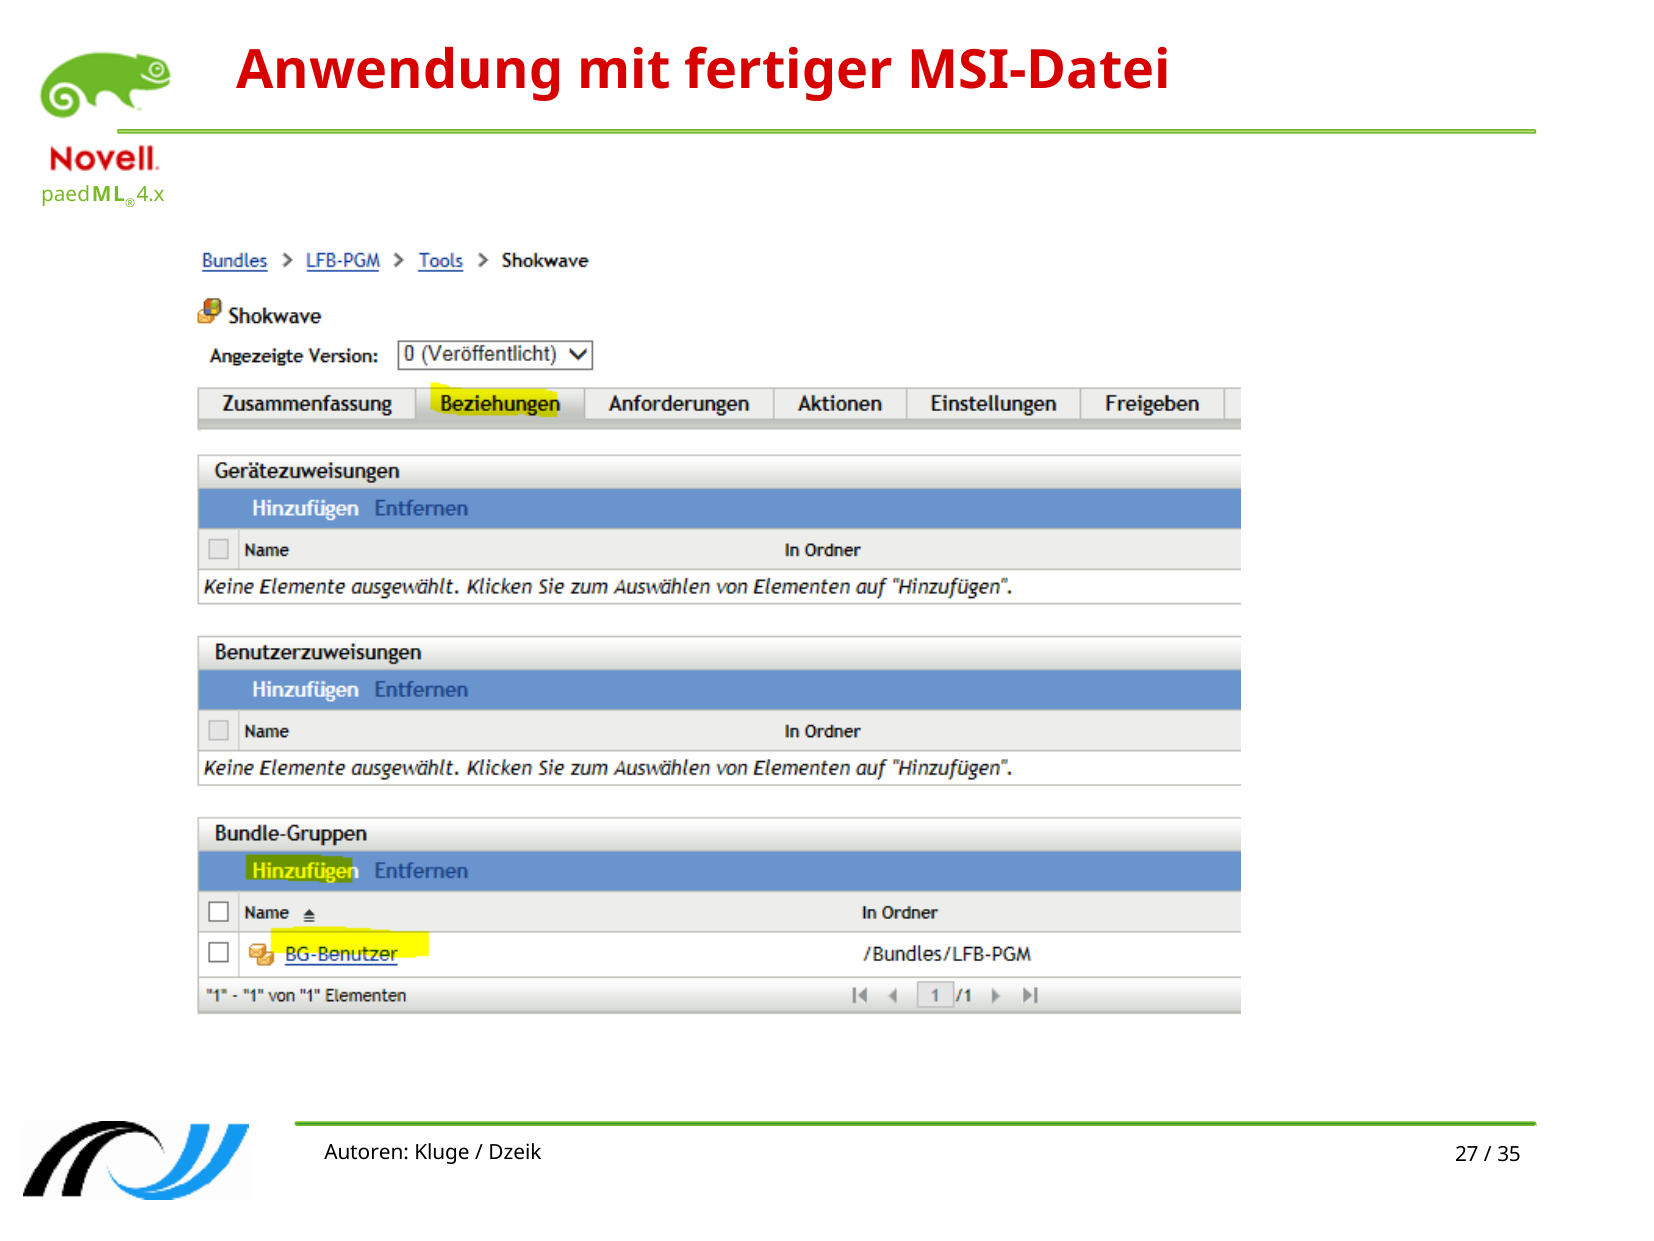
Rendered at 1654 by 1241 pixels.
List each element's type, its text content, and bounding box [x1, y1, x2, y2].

picture [26, 35, 184, 193]
picture [193, 236, 1241, 1109]
title Anwendung mit fertiger MSI-Datei [236, 17, 1536, 119]
picture [23, 1121, 249, 1200]
